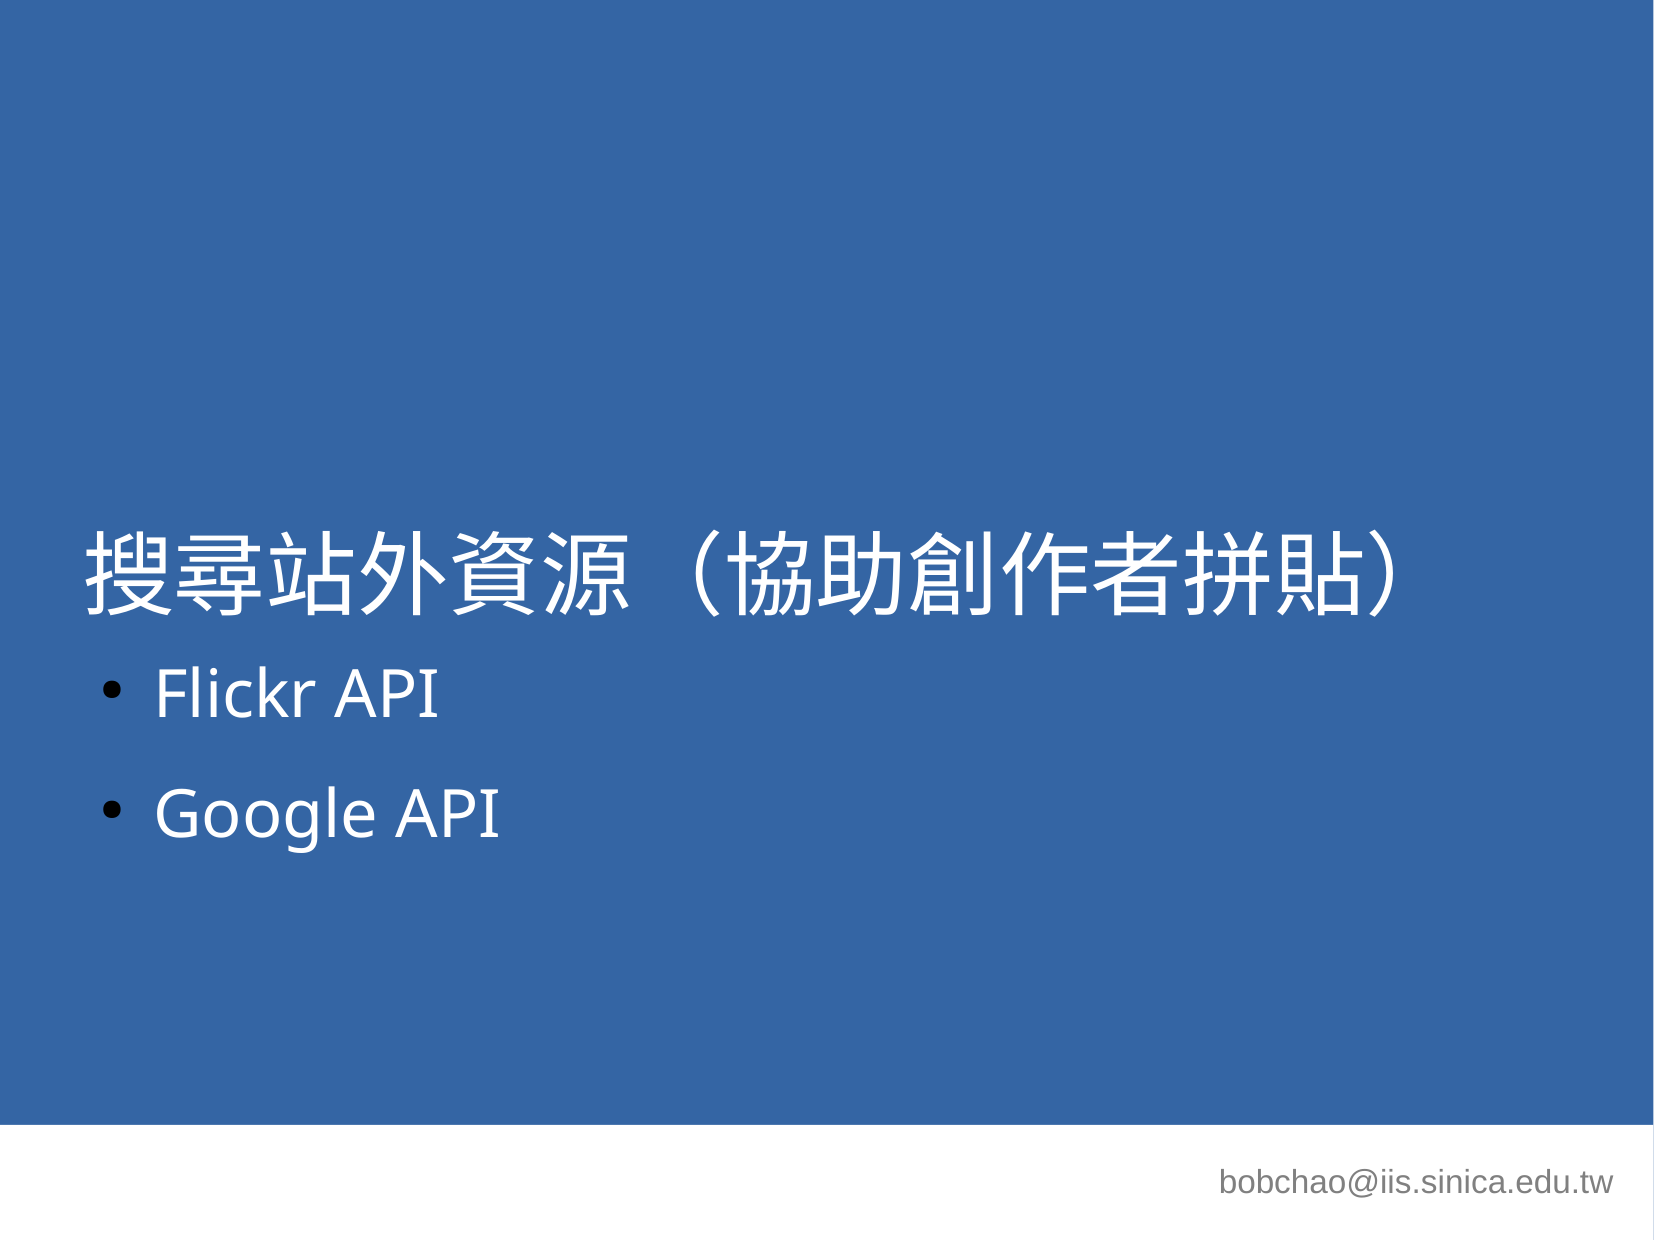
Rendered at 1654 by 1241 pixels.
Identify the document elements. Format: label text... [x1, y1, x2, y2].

title 搜尋站外資源（協助創作者拼貼） [82, 469, 1571, 646]
list Flickr API Google API [82, 646, 1571, 1088]
